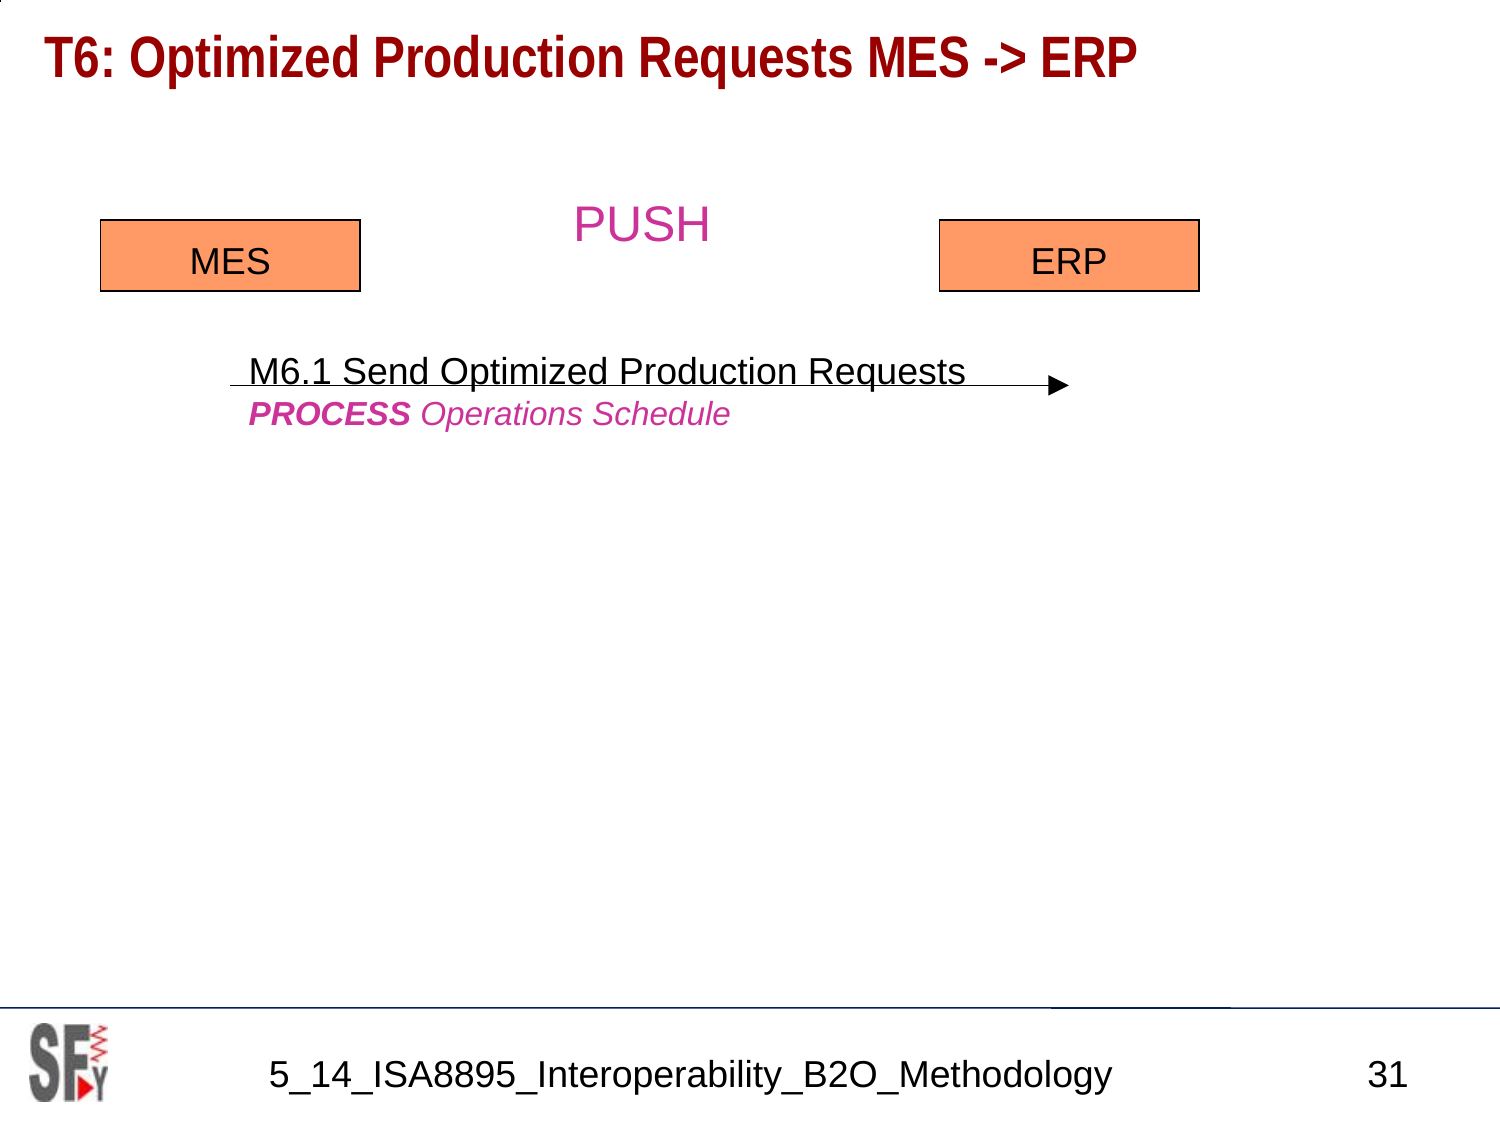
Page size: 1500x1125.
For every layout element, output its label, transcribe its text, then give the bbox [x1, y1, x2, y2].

text_box MES [100, 219, 361, 292]
slide_number <numéro> [1352, 1034, 1490, 1103]
text_box ERP [939, 219, 1199, 292]
text_box PUSH [558, 176, 727, 259]
picture [29, 1023, 108, 1102]
text_box M6.1 Send Optimized Production Requests PROCESS Operations Schedule [158, 332, 1132, 441]
footer 5_14_ISA8895_Interoperability_B2O_Methodology [253, 1034, 1336, 1103]
title T6: Optimized Production Requests MES -> ERP [29, 12, 1471, 138]
